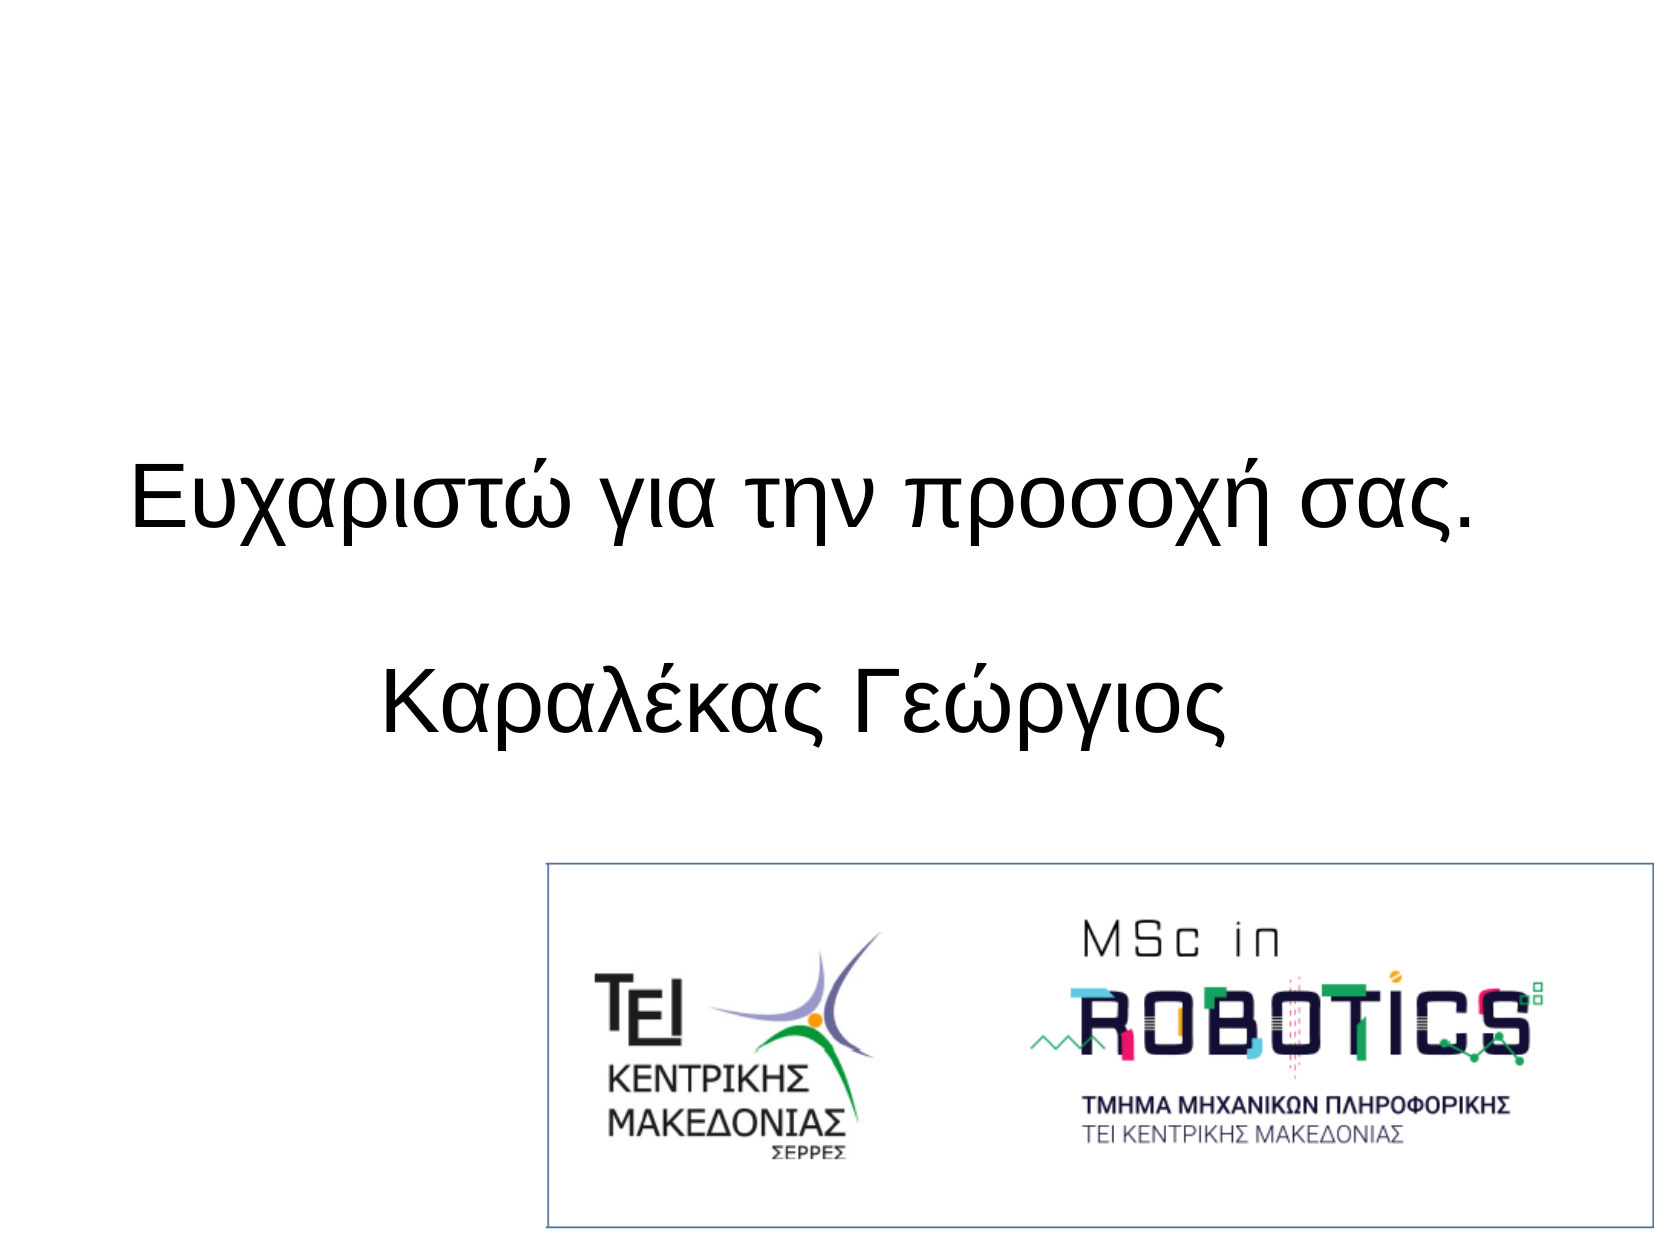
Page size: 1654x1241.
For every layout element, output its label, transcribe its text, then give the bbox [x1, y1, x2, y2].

picture [540, 855, 1654, 1234]
title Ευχαριστώ για την προσοχή σας. Καραλέκας Γεώργιος [60, 444, 1549, 753]
